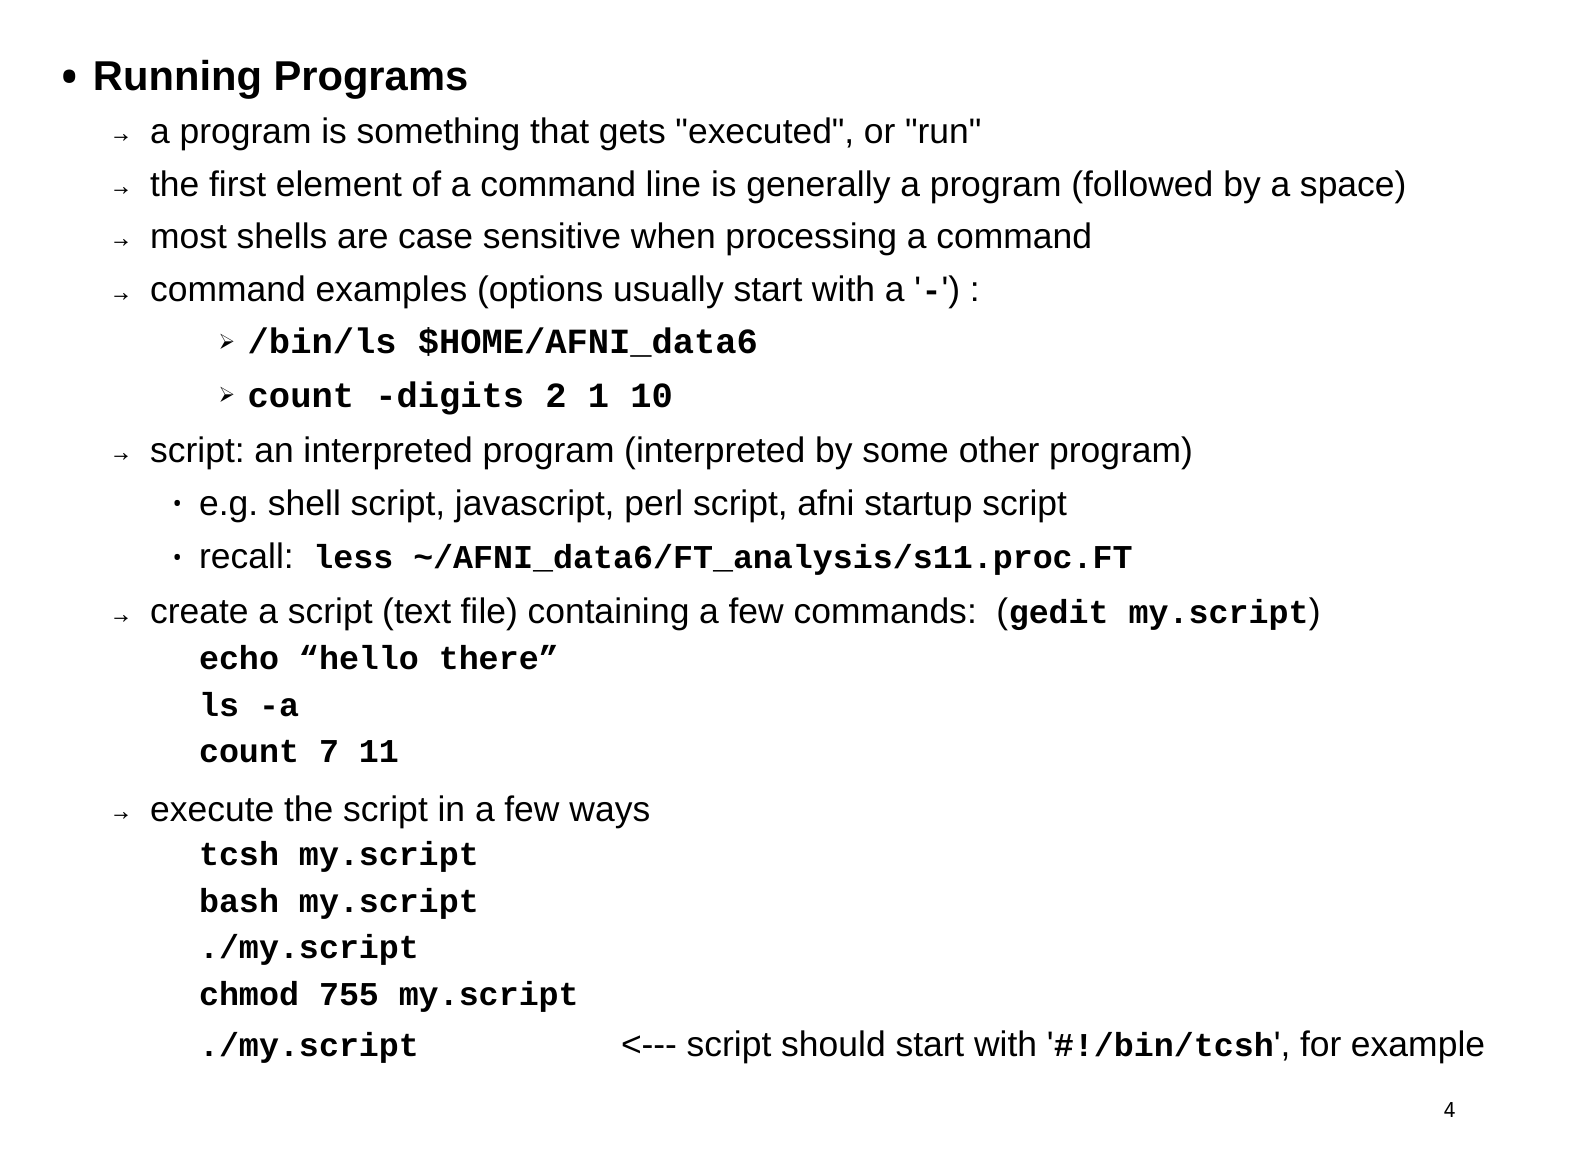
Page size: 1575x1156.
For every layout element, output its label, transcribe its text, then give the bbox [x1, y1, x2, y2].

list Running Programs a program is something that gets "executed", or "run" the first element of a command line is generally a program (followed by a space) most shells are case sensitive when processing a command command examples (options usually start with a '-') : /bin/ls $HOME/AFNI_data6 count -digits 2 1 10 script: an interpreted program (interpreted by some other program) e.g. shell script, javascript, perl script, afni startup script recall: less ~/AFNI_data6/FT_analysis/s11.proc.FT create a script (text file) containing a few commands: (gedit my.script) echo “hello there” ls -a count 7 11 execute the script in a few ways tcsh my.script bash my.script ./my.script chmod 755 my.script ./my.script <--- script should start with '#!/bin/tcsh', for example [37, 40, 1538, 1103]
